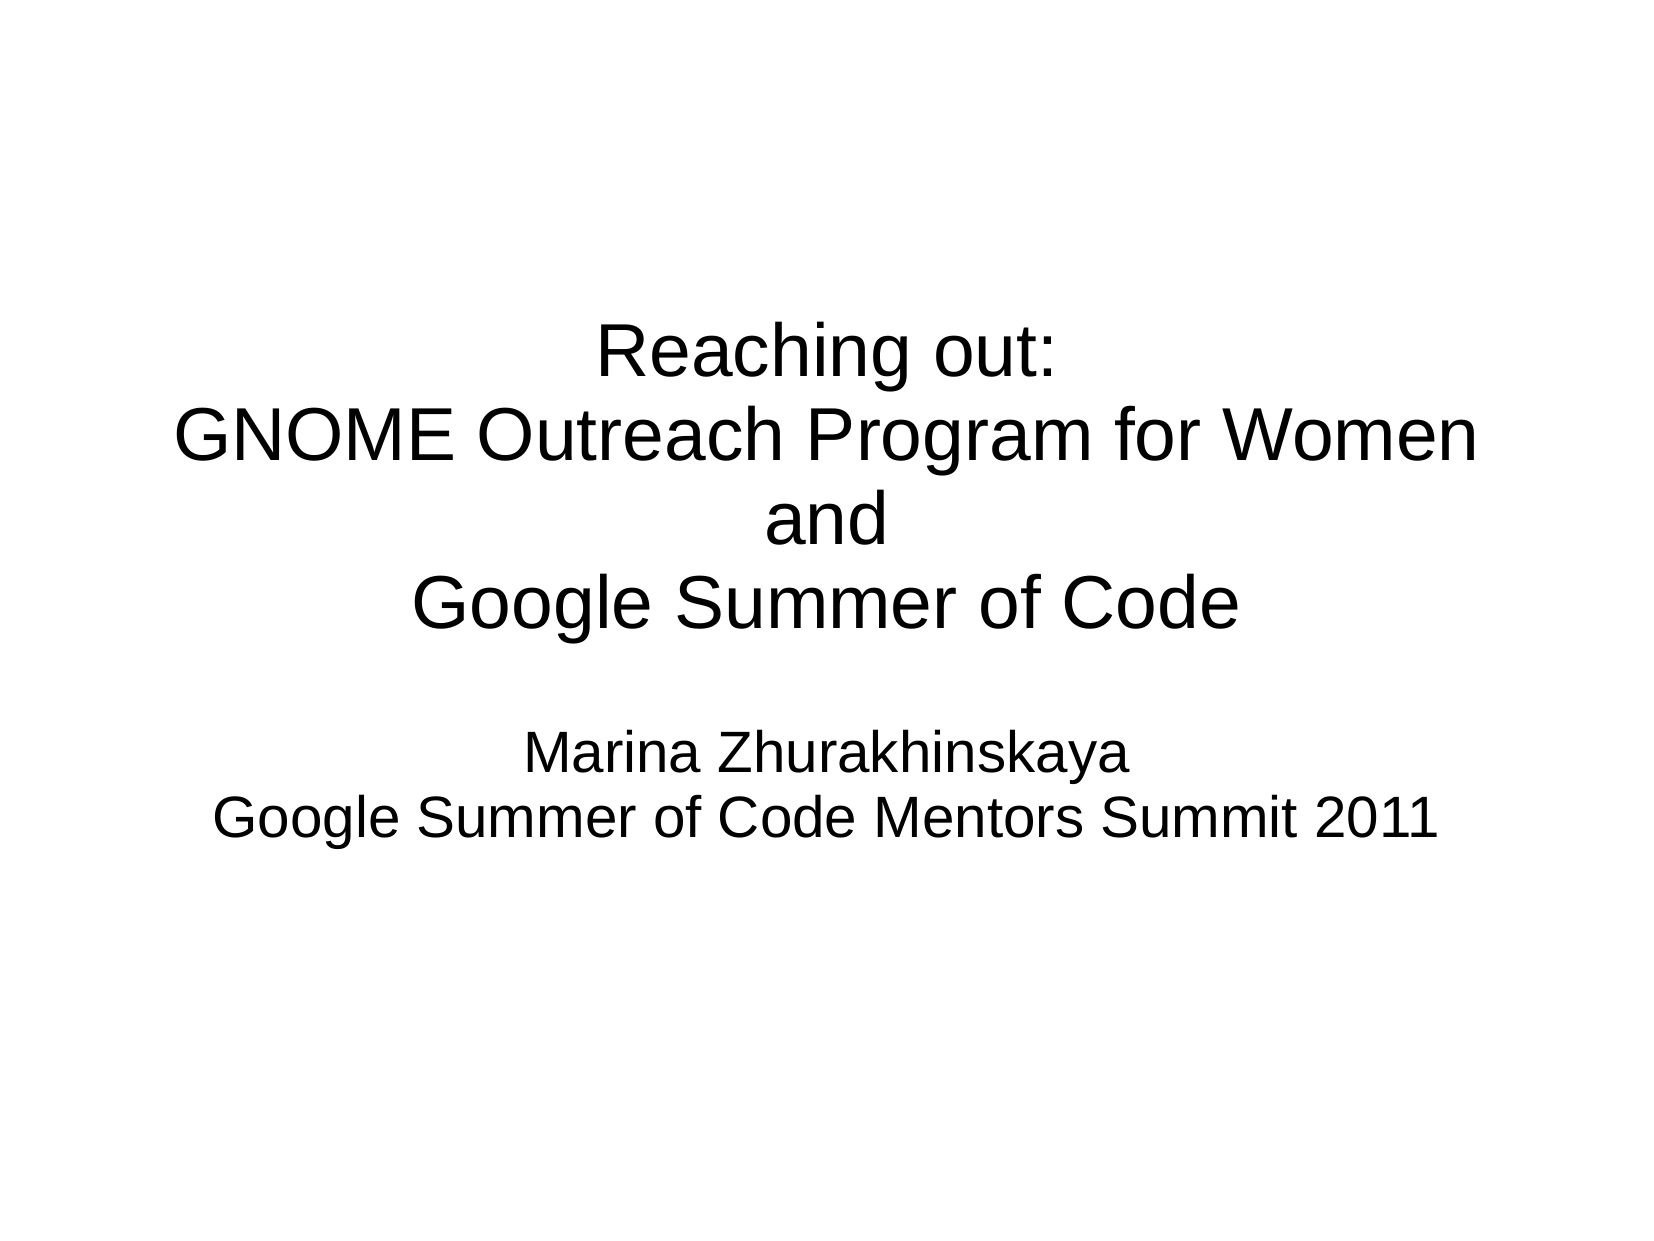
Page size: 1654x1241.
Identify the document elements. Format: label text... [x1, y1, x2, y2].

subtitle Reaching out: GNOME Outreach Program for Women and Google Summer of Code Marina Zhurakhinskaya Google Summer of Code Mentors Summit 2011 [82, 49, 1571, 1109]
